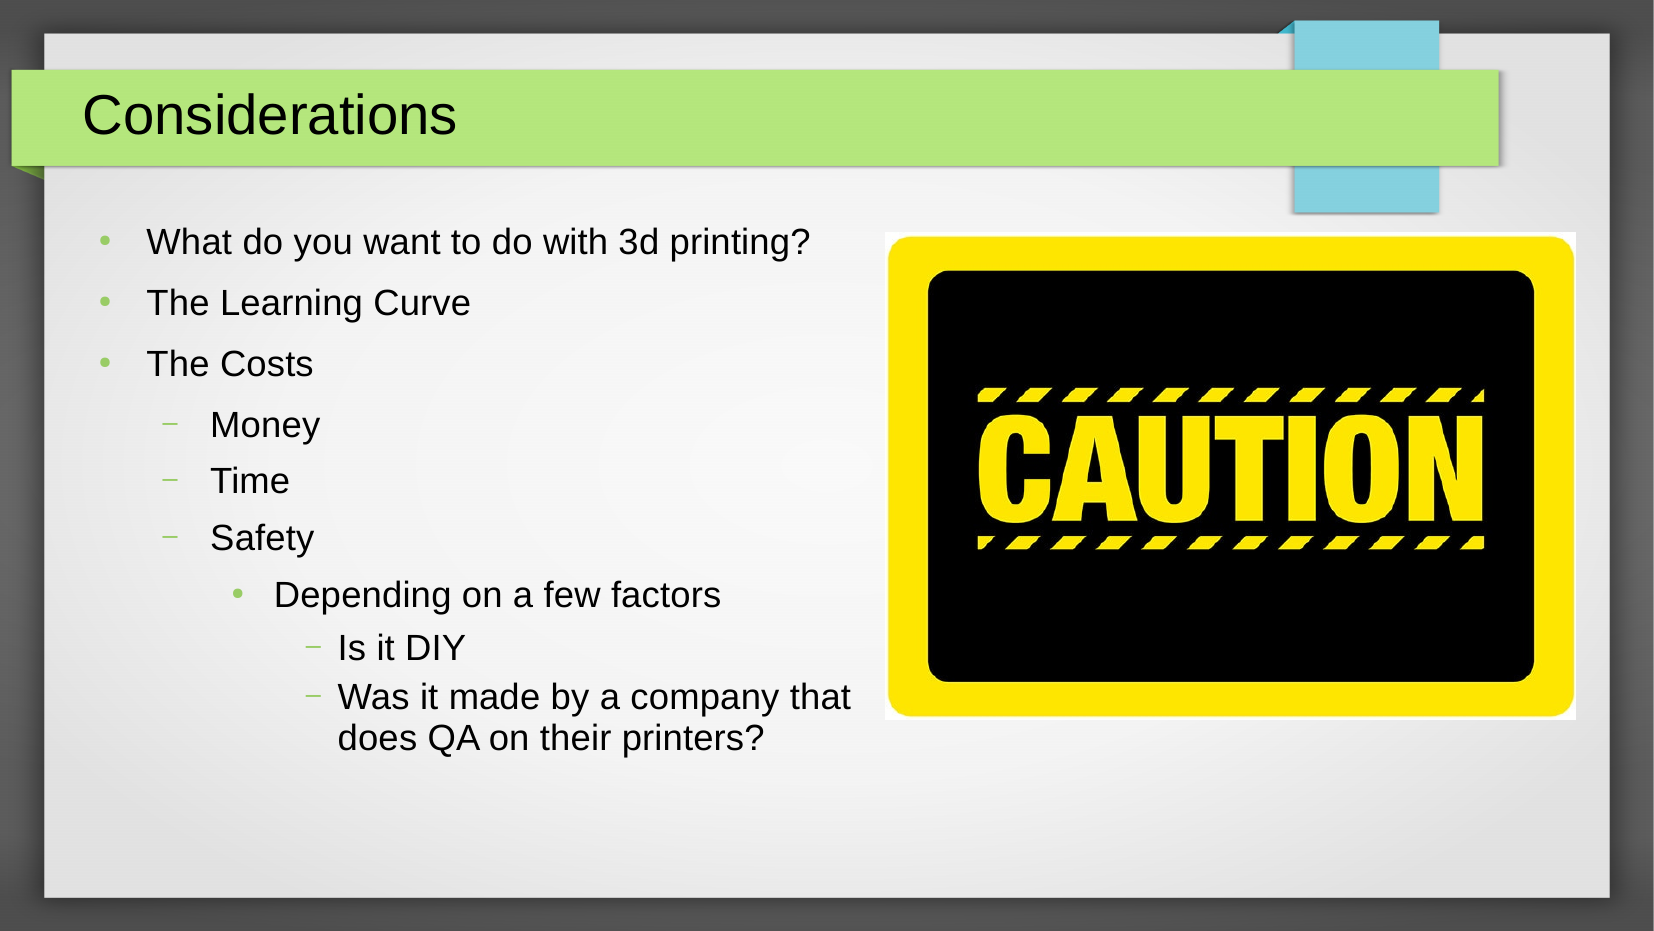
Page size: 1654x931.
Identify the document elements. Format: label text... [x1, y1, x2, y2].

list What do you want to do with 3d printing? The Learning Curve The Costs Money Time Safety Depending on a few factors Is it DIY Was it made by a company that does QA on their printers? [82, 221, 1571, 761]
picture [0, 0, 1654, 931]
title Considerations [82, 70, 1264, 160]
